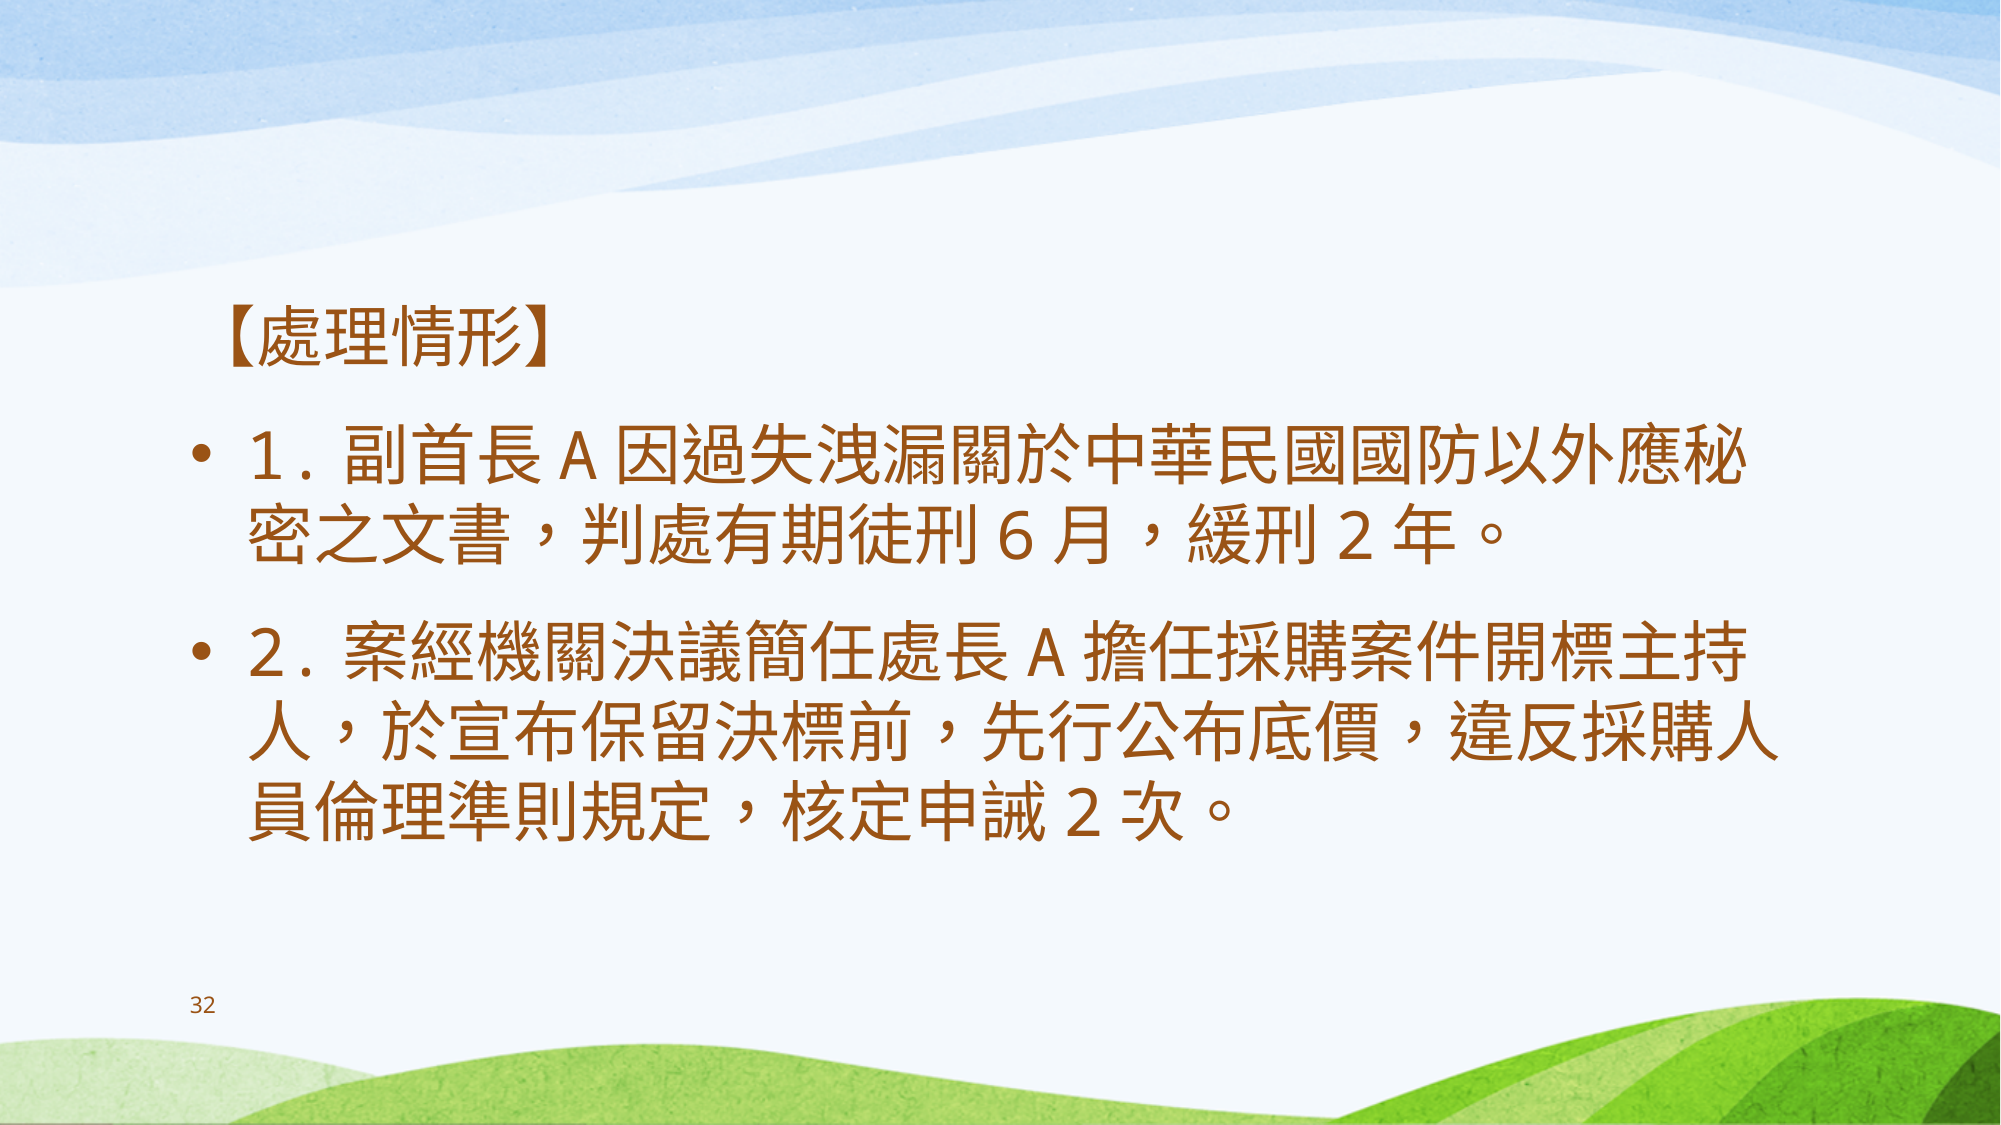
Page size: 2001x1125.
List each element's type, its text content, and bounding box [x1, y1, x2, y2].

list 【處理情形】 1.副首長A因過失洩漏關於中華民國國防以外應秘密之文書，判處有期徒刑6月，緩刑2年。 2.案經機關決議簡任處長A擔任採購案件開標主持人，於宣布保留決標前，先行公布底價，違反採購人員倫理準則規定，核定申誡2次。 [174, 287, 1825, 982]
slide_number <編號> [174, 987, 300, 1025]
picture [0, 0, 2001, 1125]
